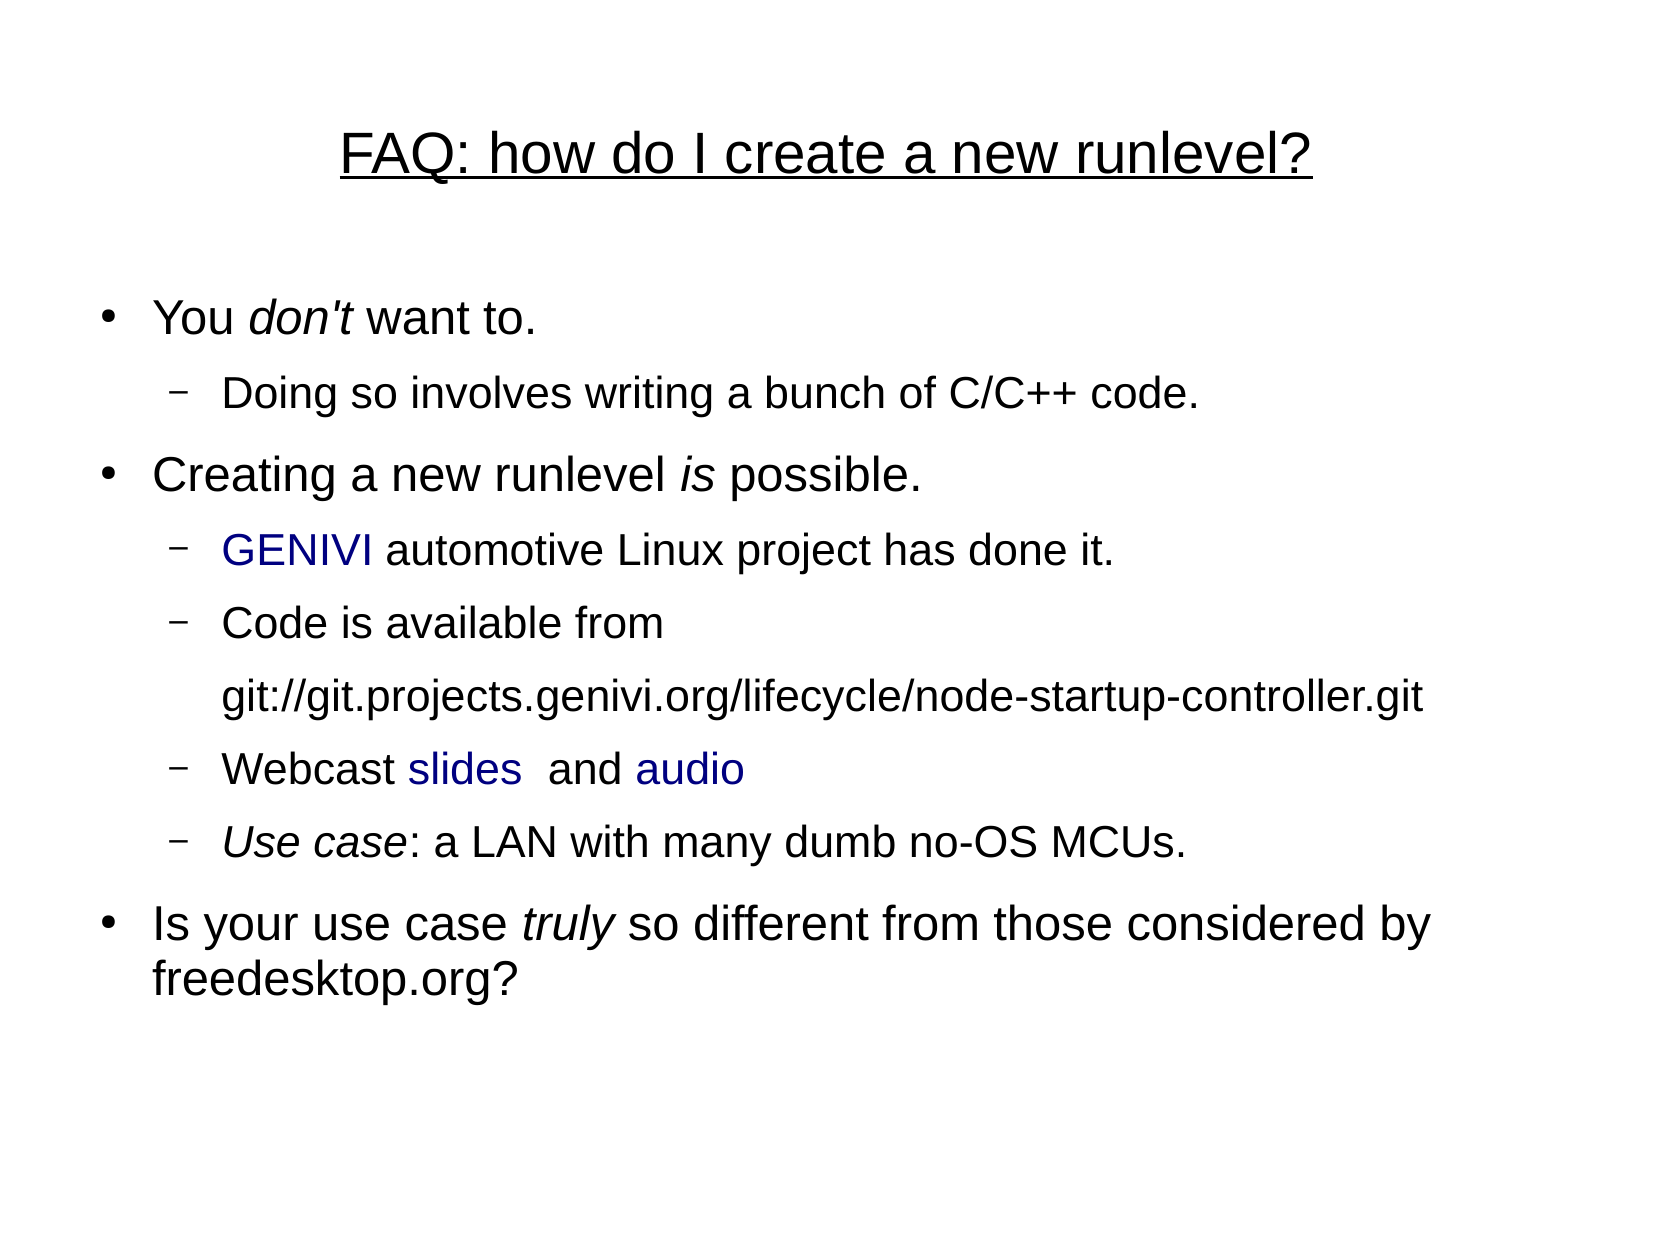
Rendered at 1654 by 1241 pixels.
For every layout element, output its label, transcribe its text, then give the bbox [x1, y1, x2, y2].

list You don't want to. Doing so involves writing a bunch of C/C++ code. Creating a new runlevel is possible. GENIVI automotive Linux project has done it. Code is available from git://git.projects.genivi.org/lifecycle/node-startup-controller.git Webcast slides and audio Use case: a LAN with many dumb no-OS MCUs. Is your use case truly so different from those considered by freedesktop.org? [82, 290, 1571, 1010]
title FAQ: how do I create a new runlevel? [82, 49, 1571, 257]
